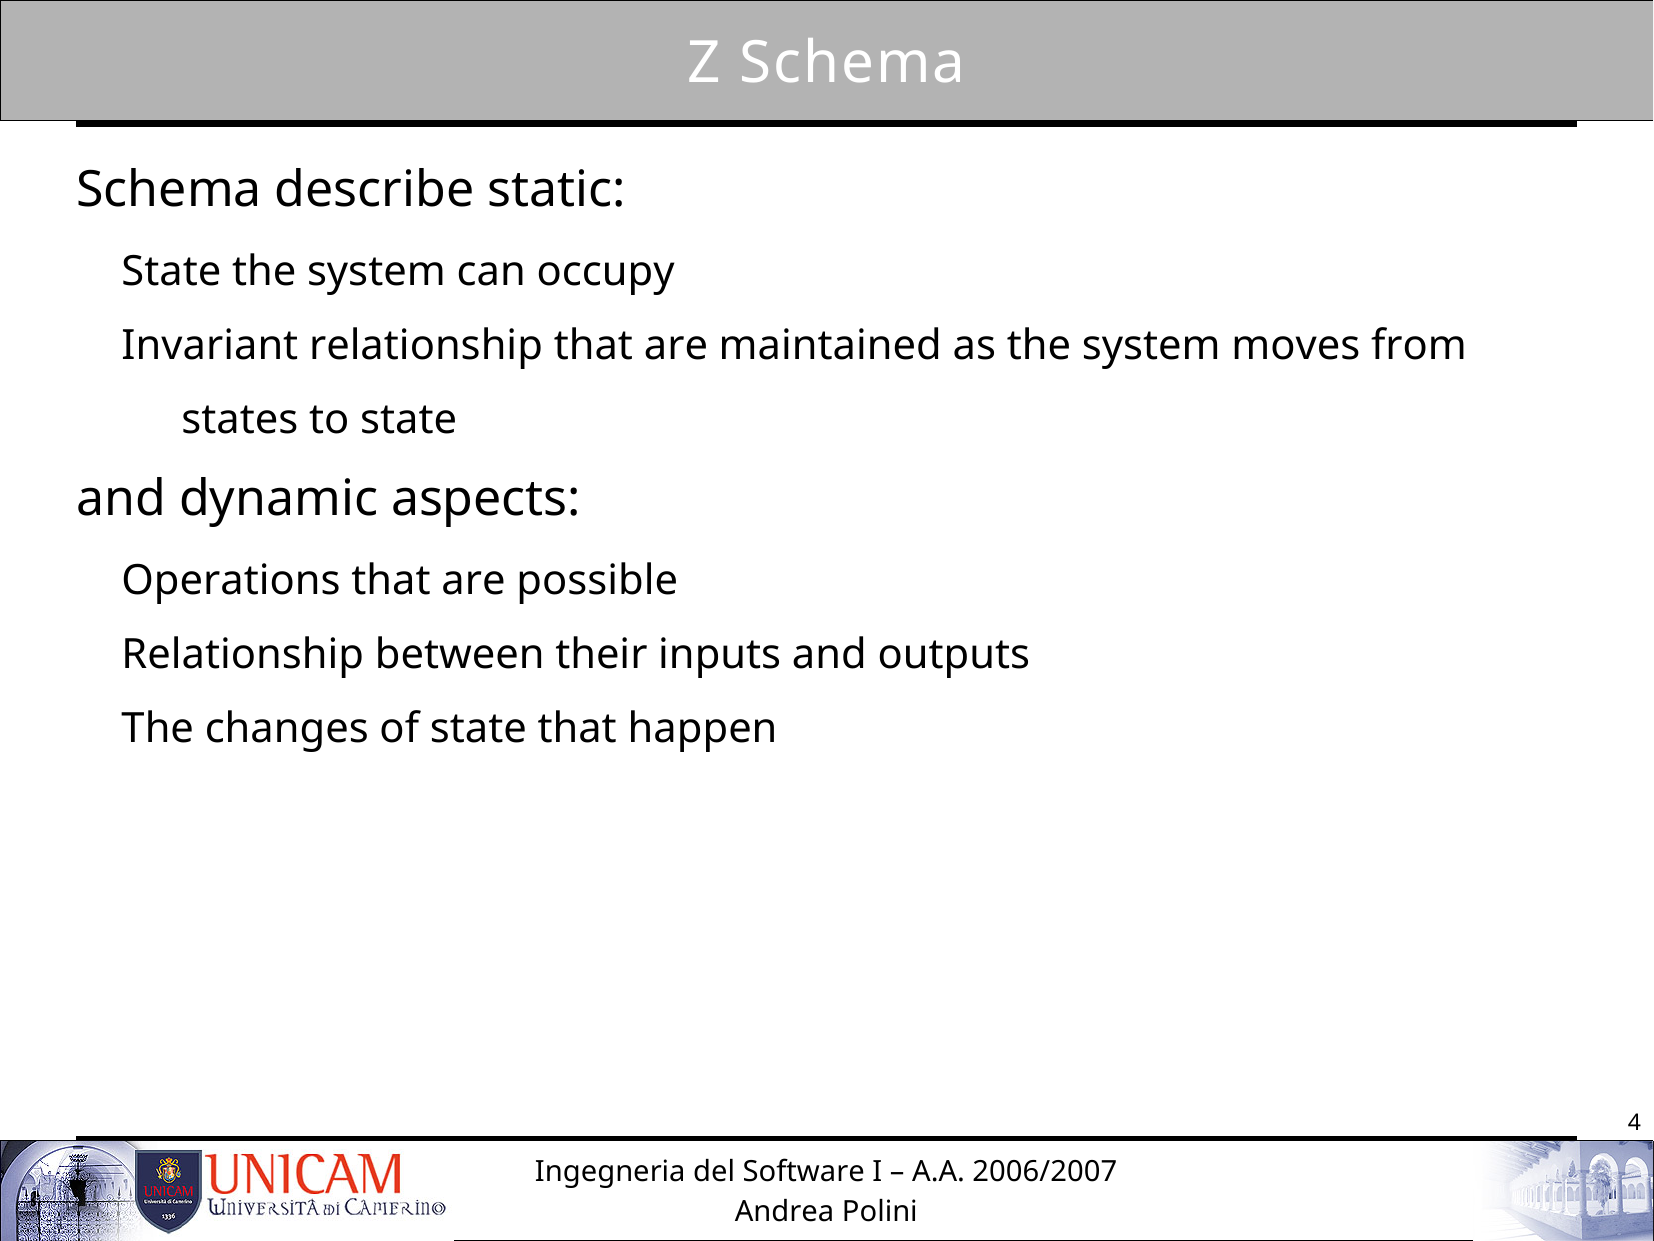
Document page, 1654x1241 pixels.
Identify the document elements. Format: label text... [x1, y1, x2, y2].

picture [0, 1141, 454, 1241]
title Z Schema [0, 0, 1653, 121]
picture [1473, 1141, 1654, 1241]
list Schema describe static: State the system can occupy Invariant relationship that are maintained as the system moves from states to state and dynamic aspects: Operations that are possible Relationship between their inputs and outputs The changes of state that happen [76, 152, 1577, 715]
